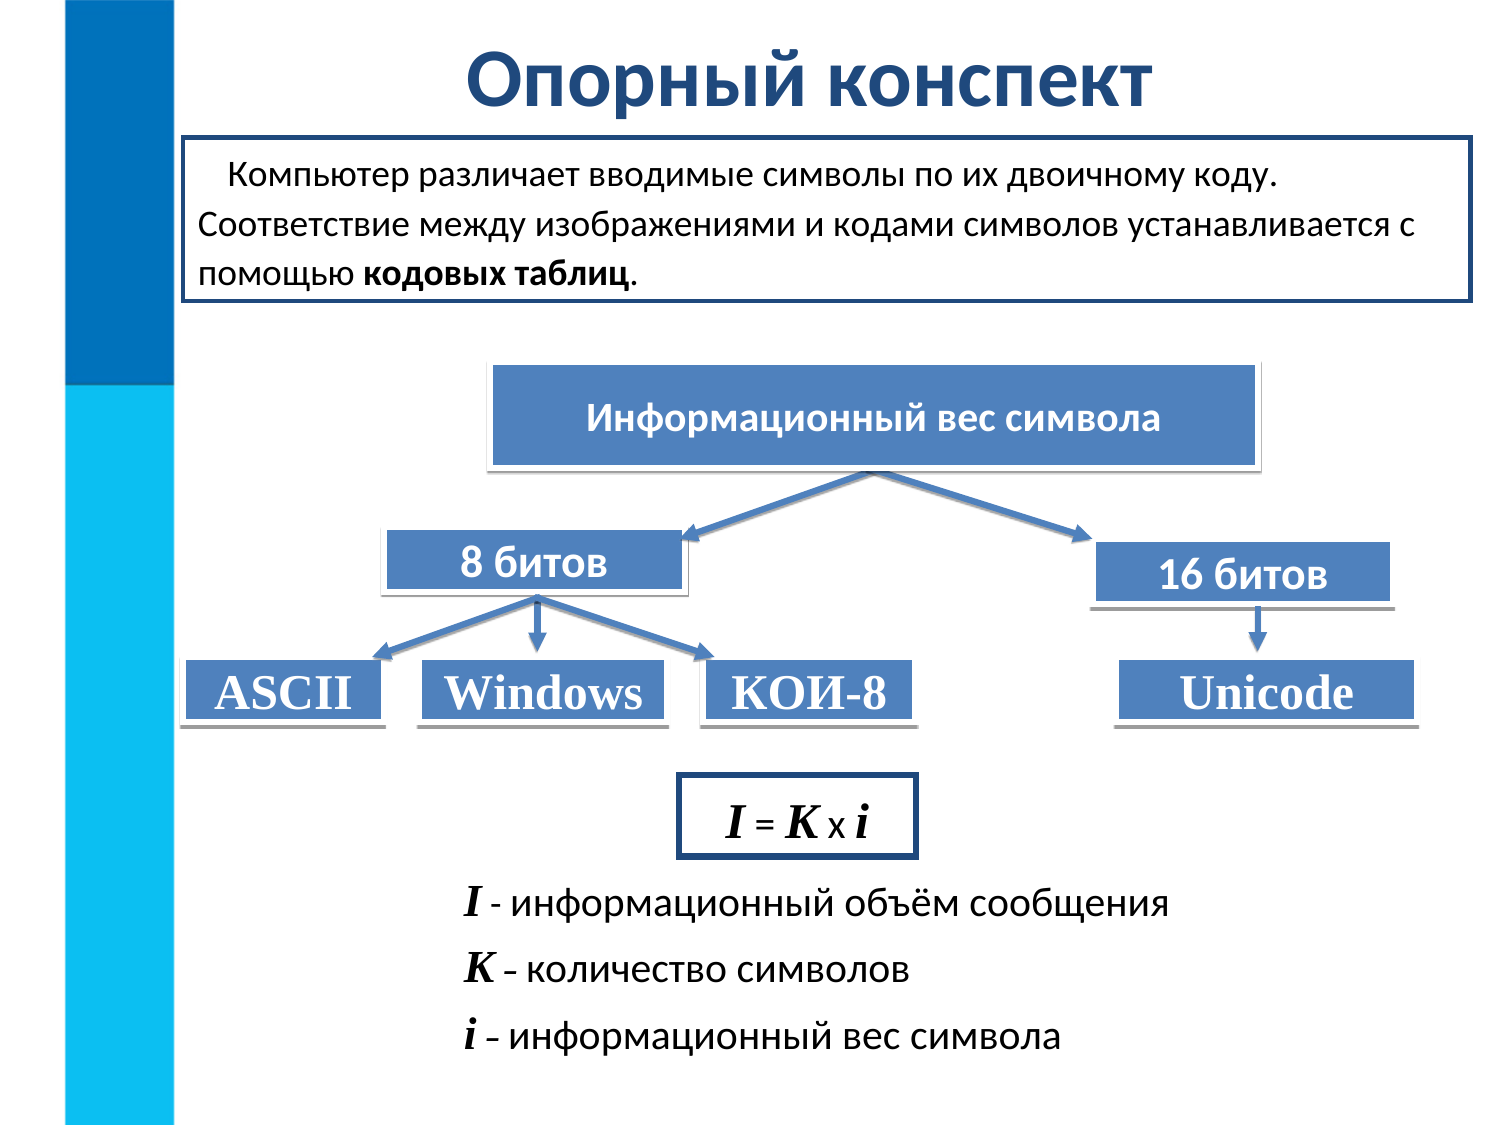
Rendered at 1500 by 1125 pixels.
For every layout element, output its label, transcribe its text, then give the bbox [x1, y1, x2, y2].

text_box Unicode [1116, 657, 1418, 722]
text_box КОИ-8 [702, 657, 916, 722]
text_box Опорный конспект [183, 30, 1437, 135]
text_box 16 битов [1092, 538, 1394, 604]
text_box ASCII [183, 657, 384, 722]
text_box I = K x i [679, 774, 916, 857]
text_box Windows [419, 657, 668, 722]
text_box Компьютер различает вводимые символы по их двоичному коду. Соответствие между изображениями и кодами символов устанавливается с помощью кодовых таблиц. [183, 137, 1471, 302]
text_box Информационный вес символа [490, 361, 1258, 468]
text_box I - информационный объём сообщения K – количество символов i – информационный вес символа [419, 857, 1353, 1067]
picture [0, 0, 1500, 1125]
text_box 8 битов [383, 527, 685, 592]
